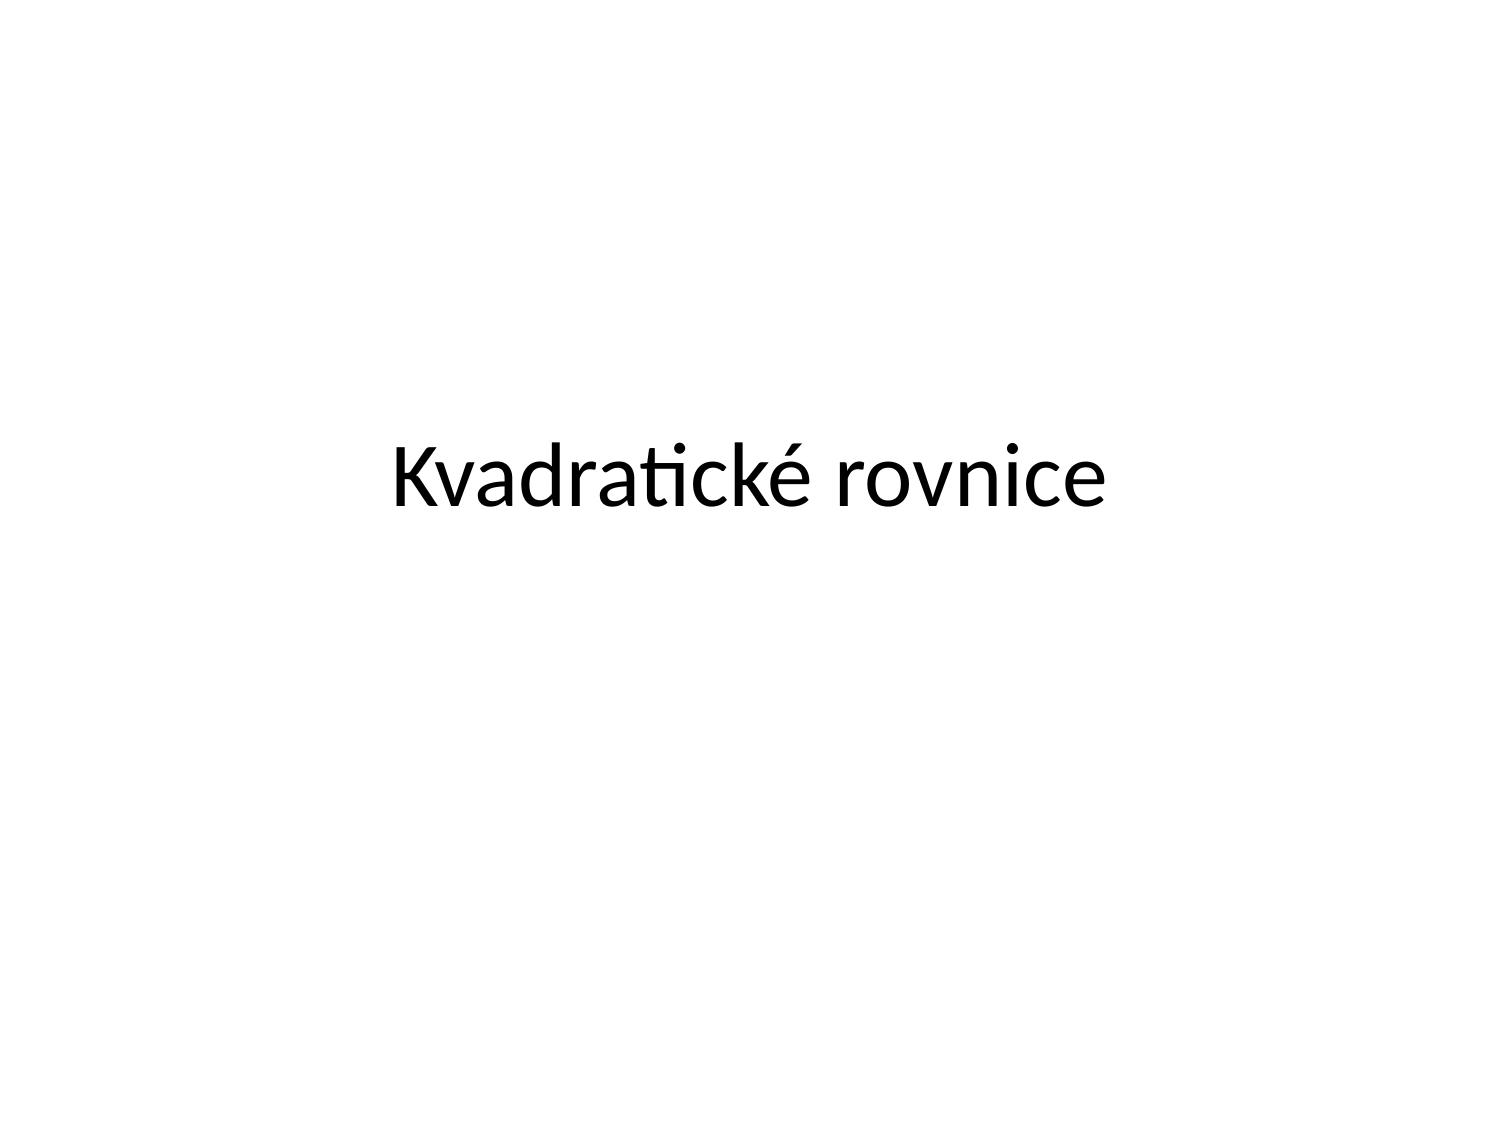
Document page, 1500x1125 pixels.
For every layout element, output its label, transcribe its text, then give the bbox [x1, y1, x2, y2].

title Kvadratické rovnice [112, 349, 1388, 591]
